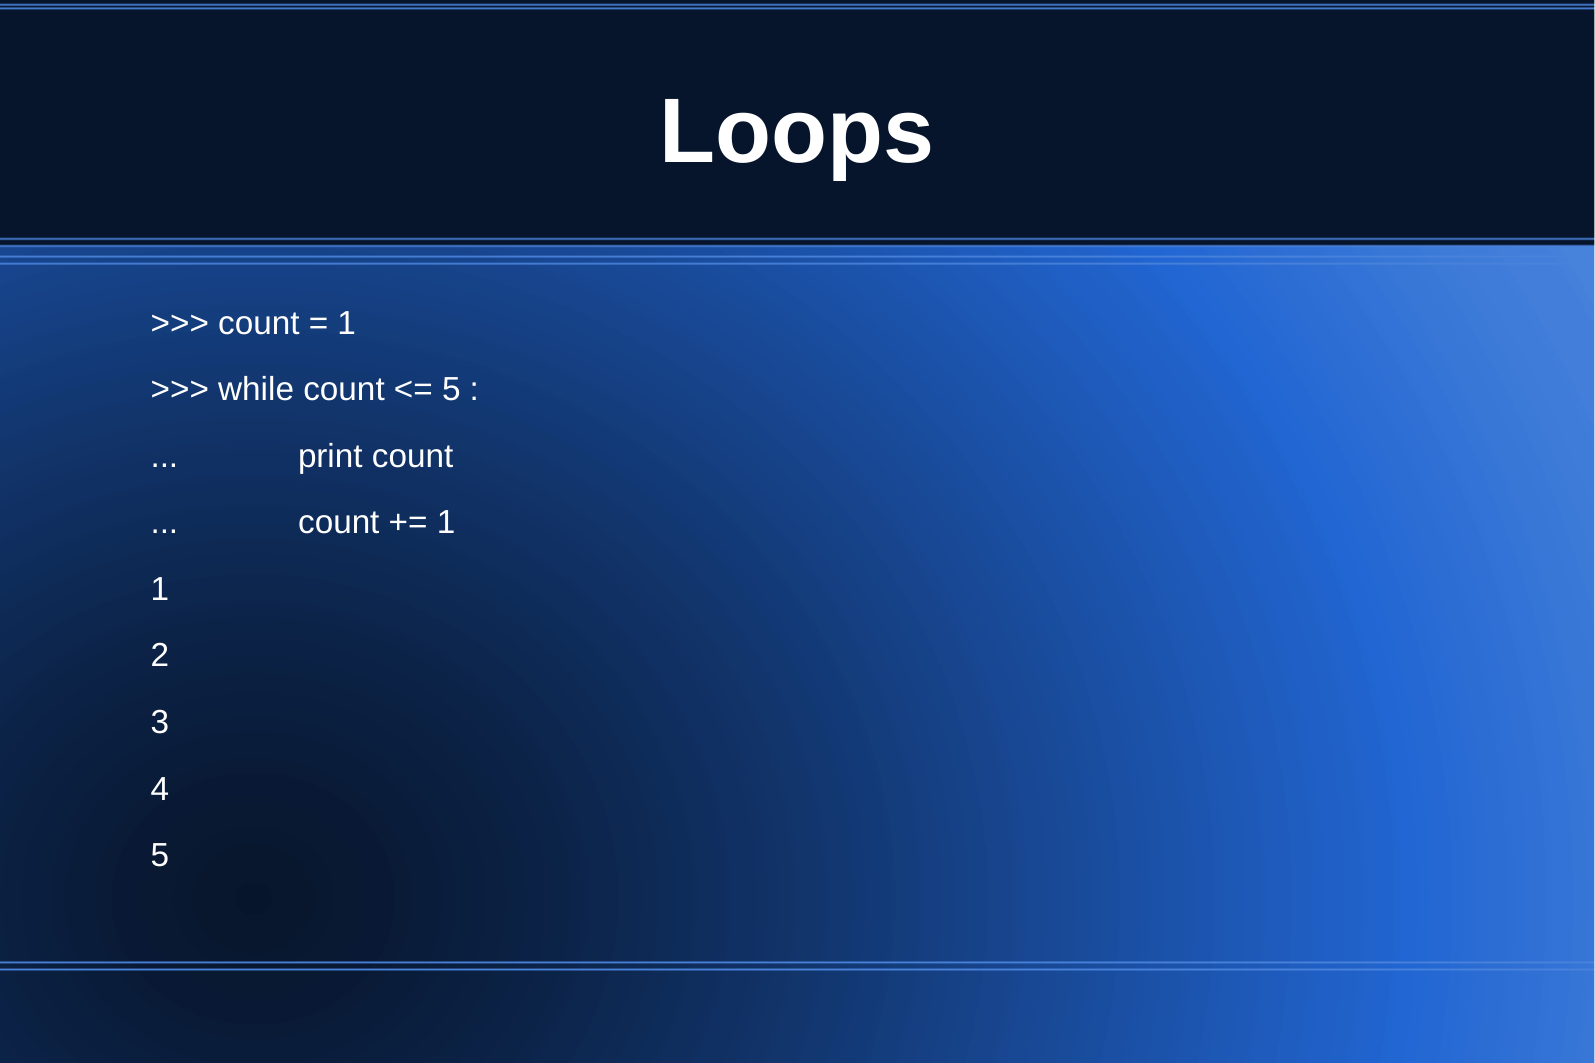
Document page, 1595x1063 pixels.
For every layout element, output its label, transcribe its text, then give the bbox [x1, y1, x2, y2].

list >>> count = 1 >>> while count <= 5 : ... print count ... count += 1 1 2 3 4 5 [79, 304, 1515, 892]
picture [0, 0, 1595, 1063]
title Loops [79, 49, 1515, 213]
